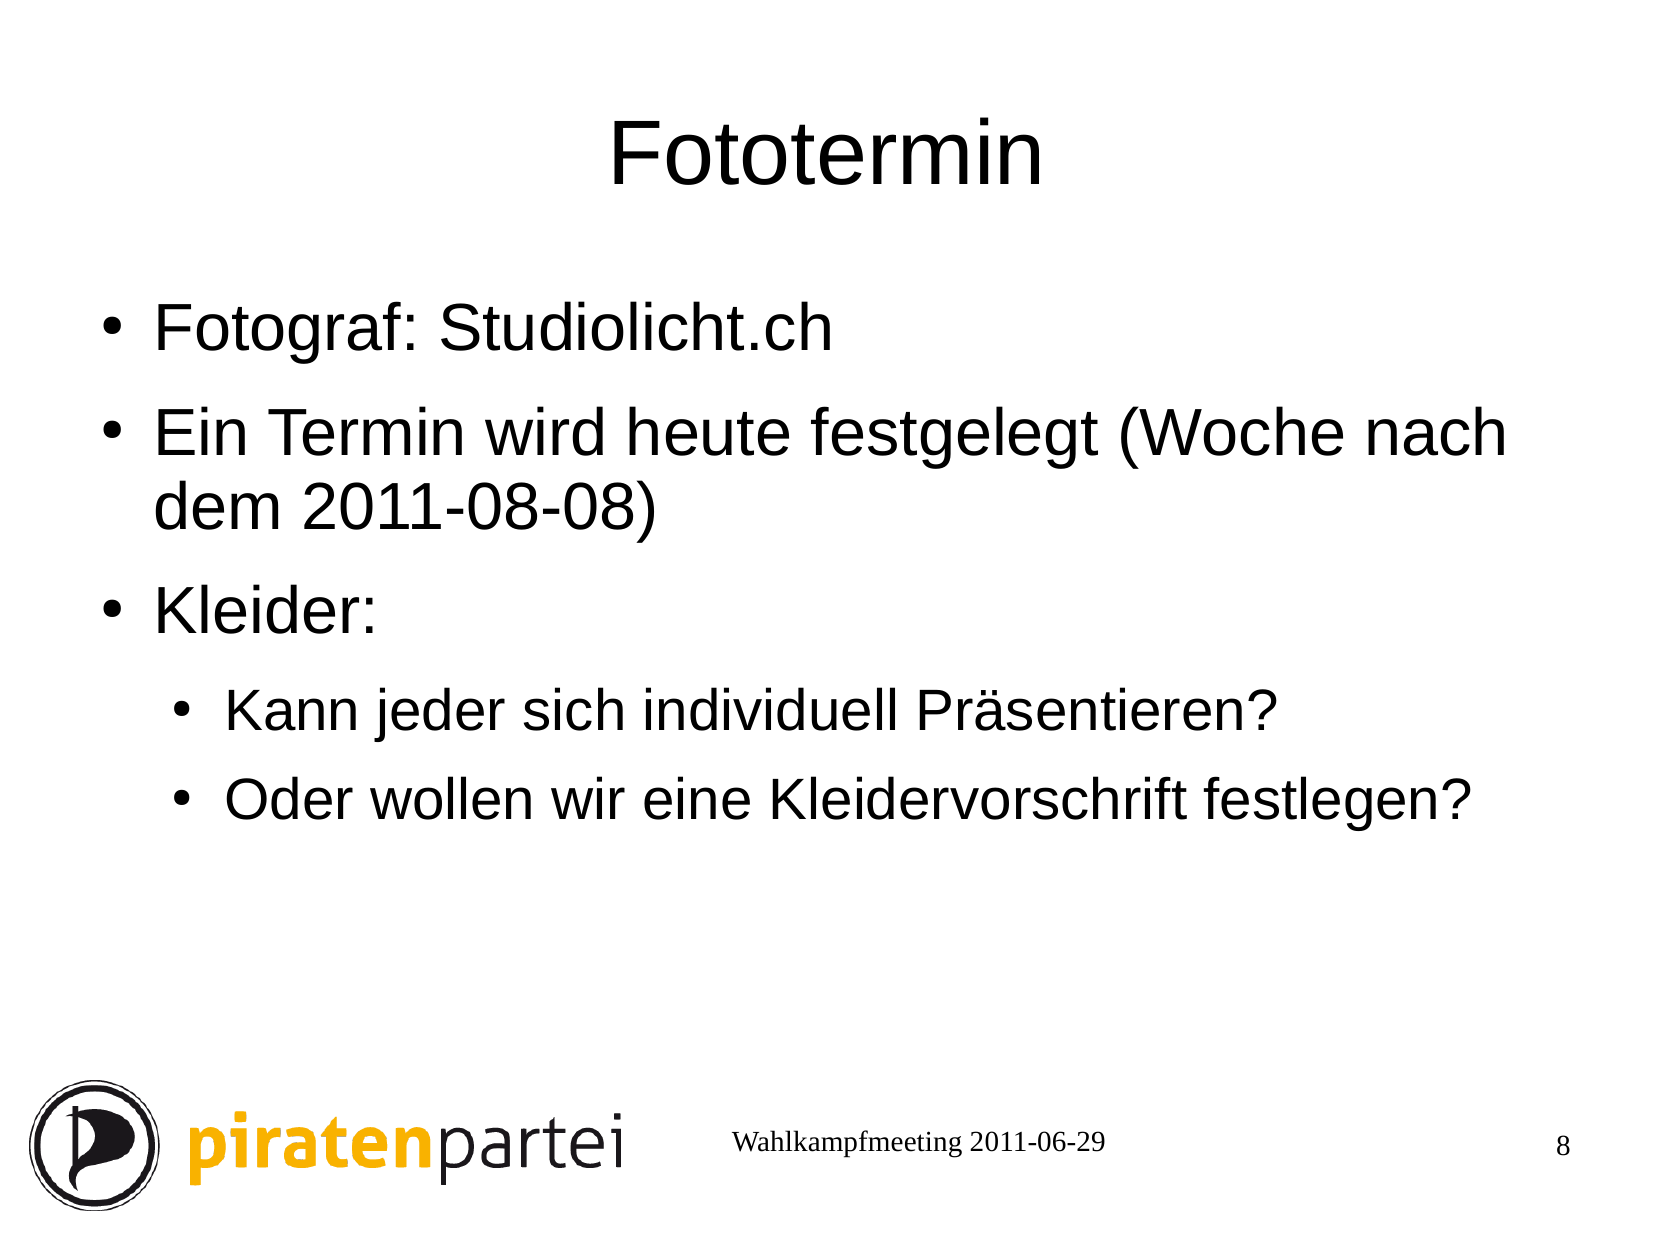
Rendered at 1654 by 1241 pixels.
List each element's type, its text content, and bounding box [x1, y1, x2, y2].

picture [29, 1080, 621, 1211]
title Fototermin [82, 49, 1571, 257]
list Fotograf: Studiolicht.ch Ein Termin wird heute festgelegt (Woche nach dem 2011-08-08) Kleider: Kann jeder sich individuell Präsentieren? Oder wollen wir eine Kleidervorschrift festlegen? [82, 290, 1571, 1109]
